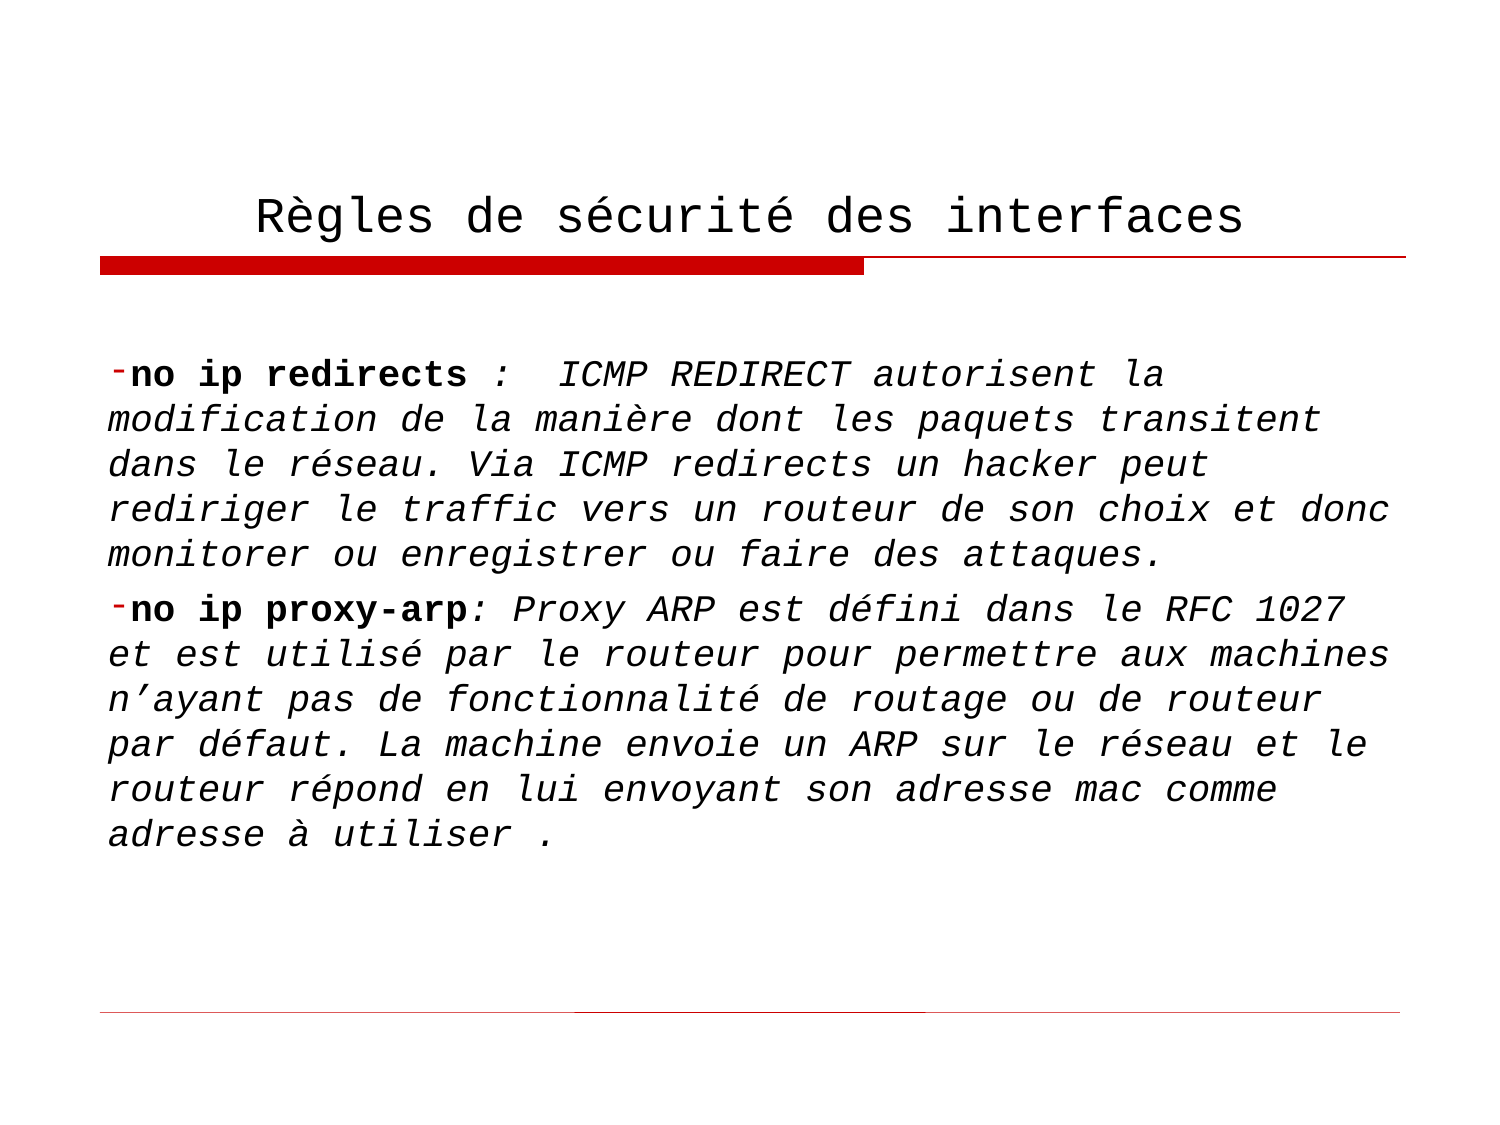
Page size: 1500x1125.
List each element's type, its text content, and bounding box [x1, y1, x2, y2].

list no ip redirects : ICMP REDIRECT autorisent la modification de la manière dont les paquets transitent dans le réseau. Via ICMP redirects un hacker peut rediriger le traffic vers un routeur de son choix et donc monitorer ou enregistrer ou faire des attaques. no ip proxy-arp: Proxy ARP est défini dans le RFC 1027 et est utilisé par le routeur pour permettre aux machines n’ayant pas de fonctionnalité de routage ou de routeur par défaut. La machine envoie un ARP sur le réseau et le routeur répond en lui envoyant son adresse mac comme adresse à utiliser . [92, 287, 1406, 988]
title Règles de sécurité des interfaces [94, 50, 1407, 250]
